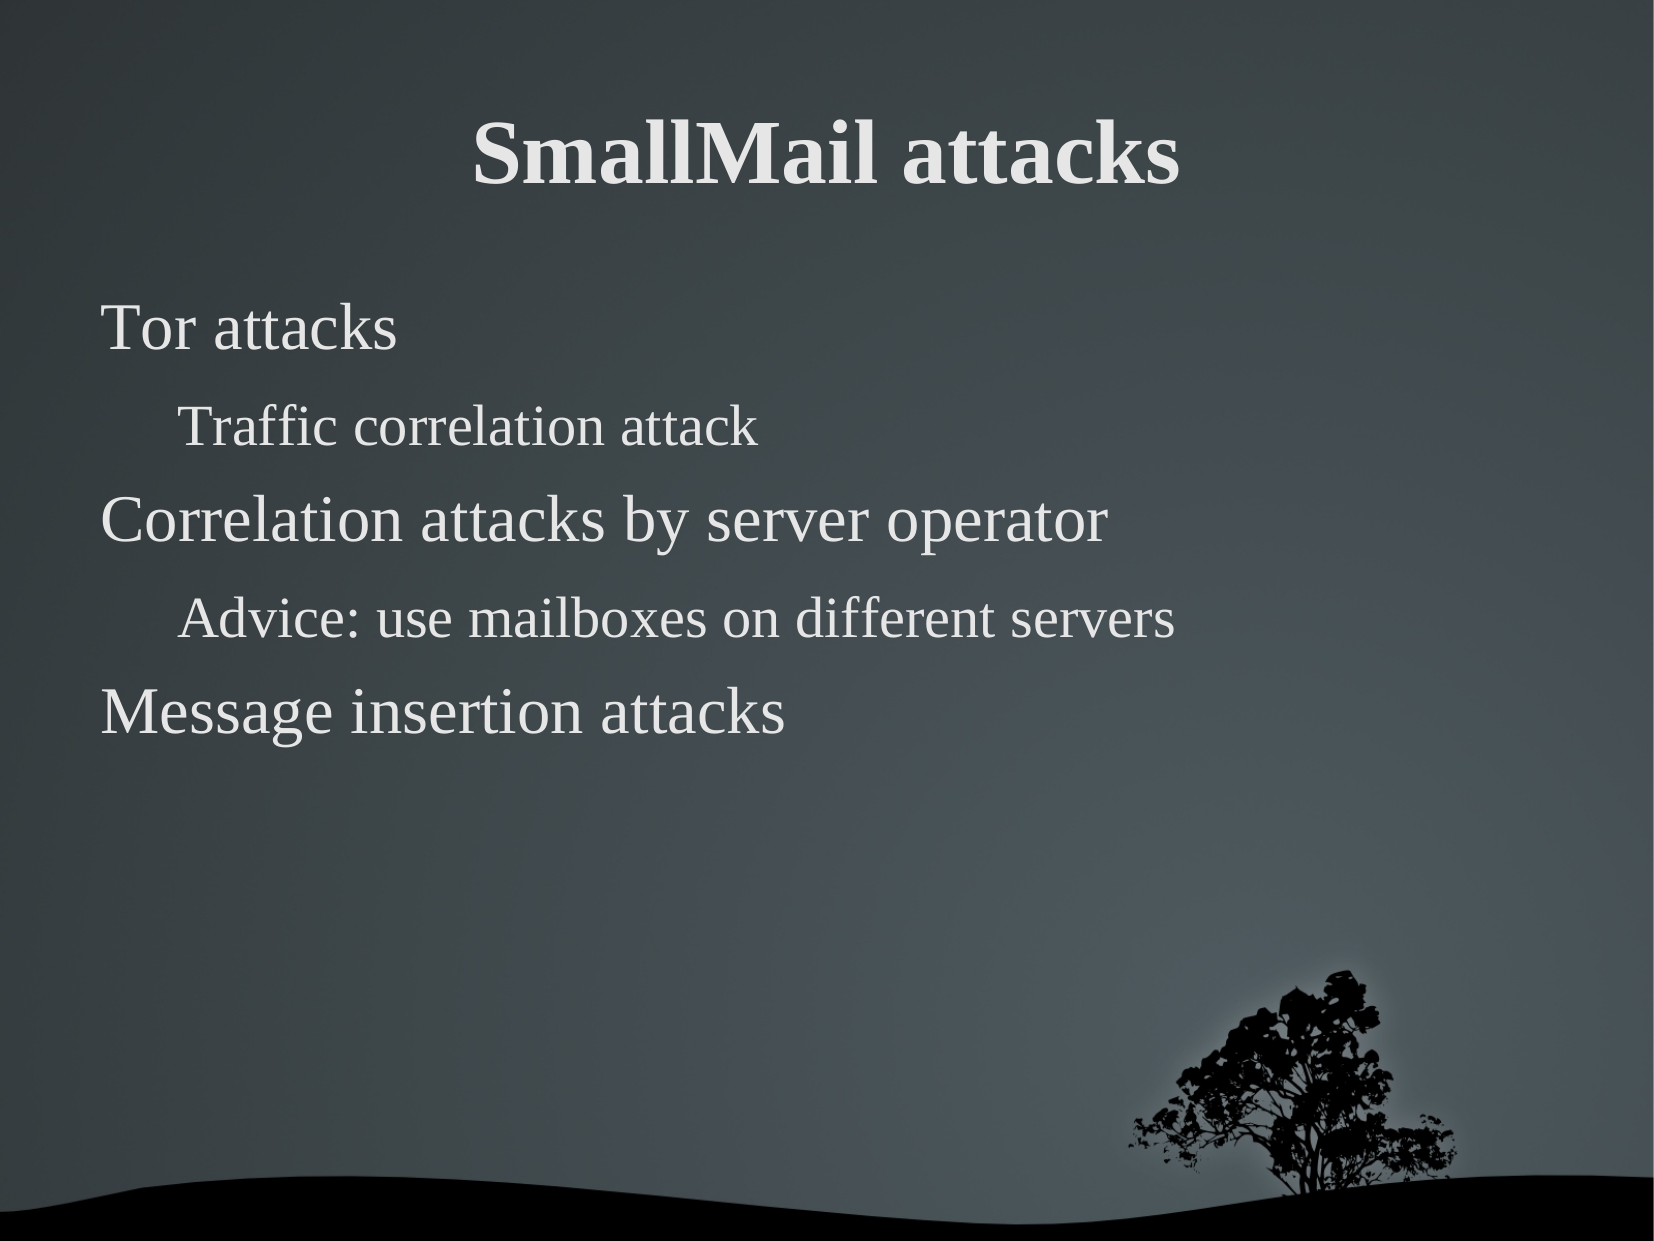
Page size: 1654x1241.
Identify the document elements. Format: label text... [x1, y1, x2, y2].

list Tor attacks Traffic correlation attack Correlation attacks by server operator Advice: use mailboxes on different servers Message insertion attacks [82, 290, 1571, 1094]
picture [0, 0, 1654, 1241]
title SmallMail attacks [82, 56, 1571, 250]
